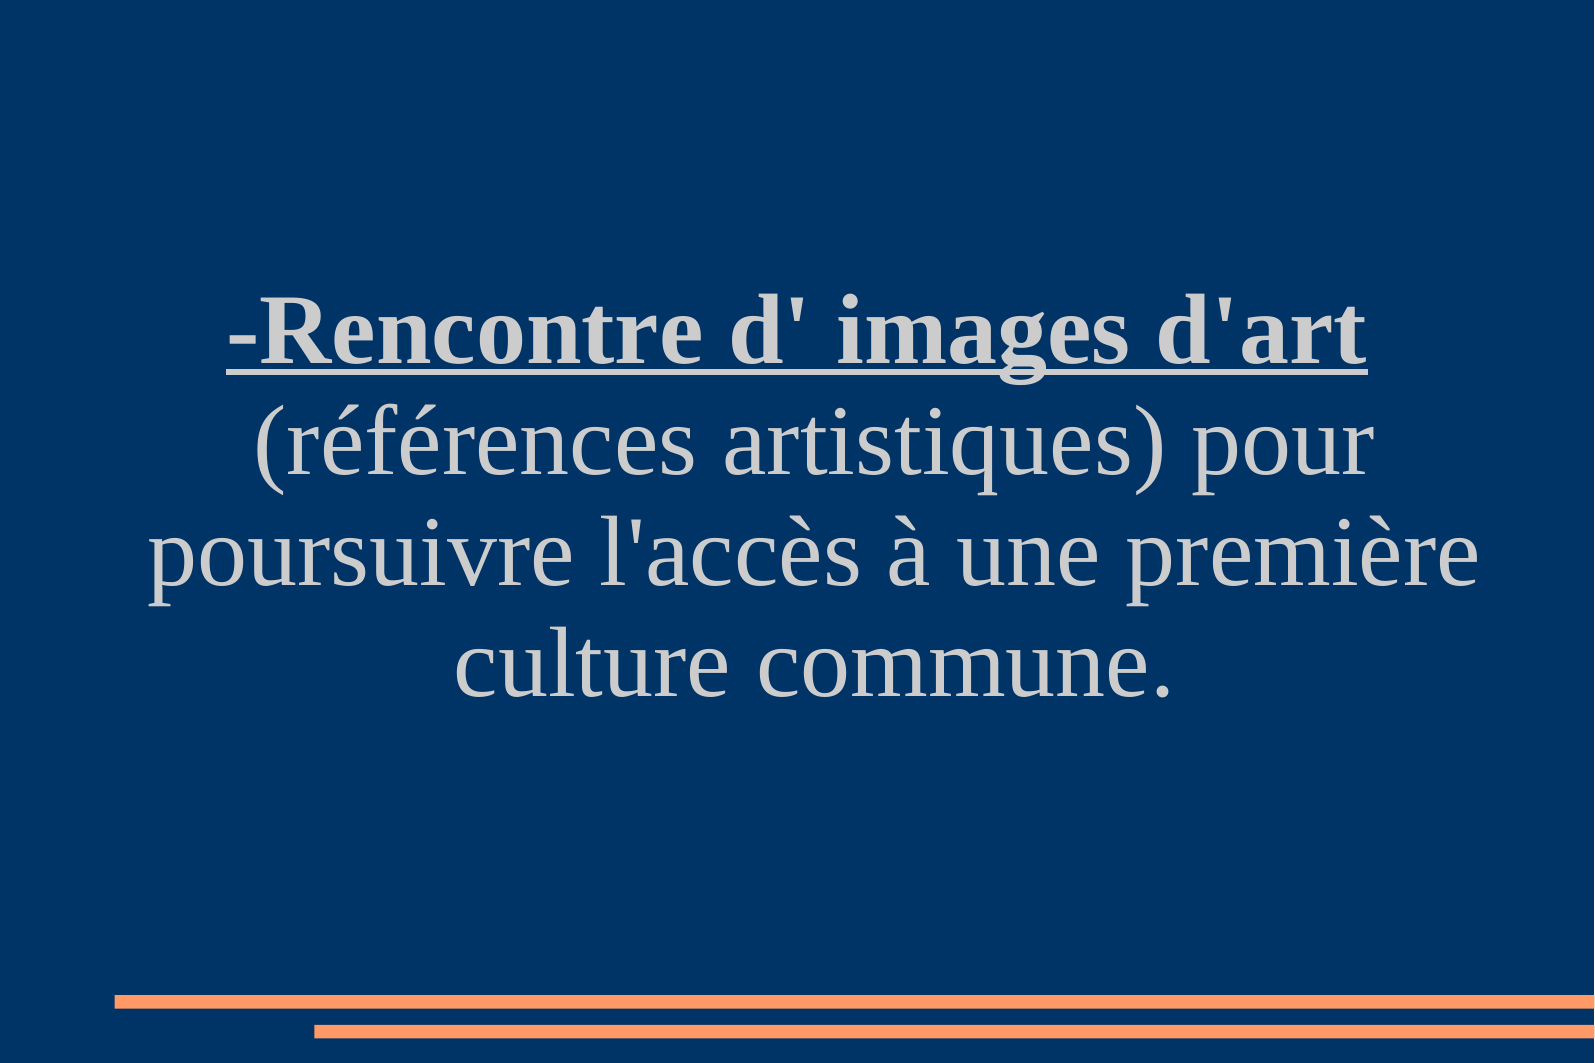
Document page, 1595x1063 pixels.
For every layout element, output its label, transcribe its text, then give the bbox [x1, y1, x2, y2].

subtitle -Rencontre d' images d'art (références artistiques) pour poursuivre l'accès à une première culture commune. [79, 42, 1515, 951]
